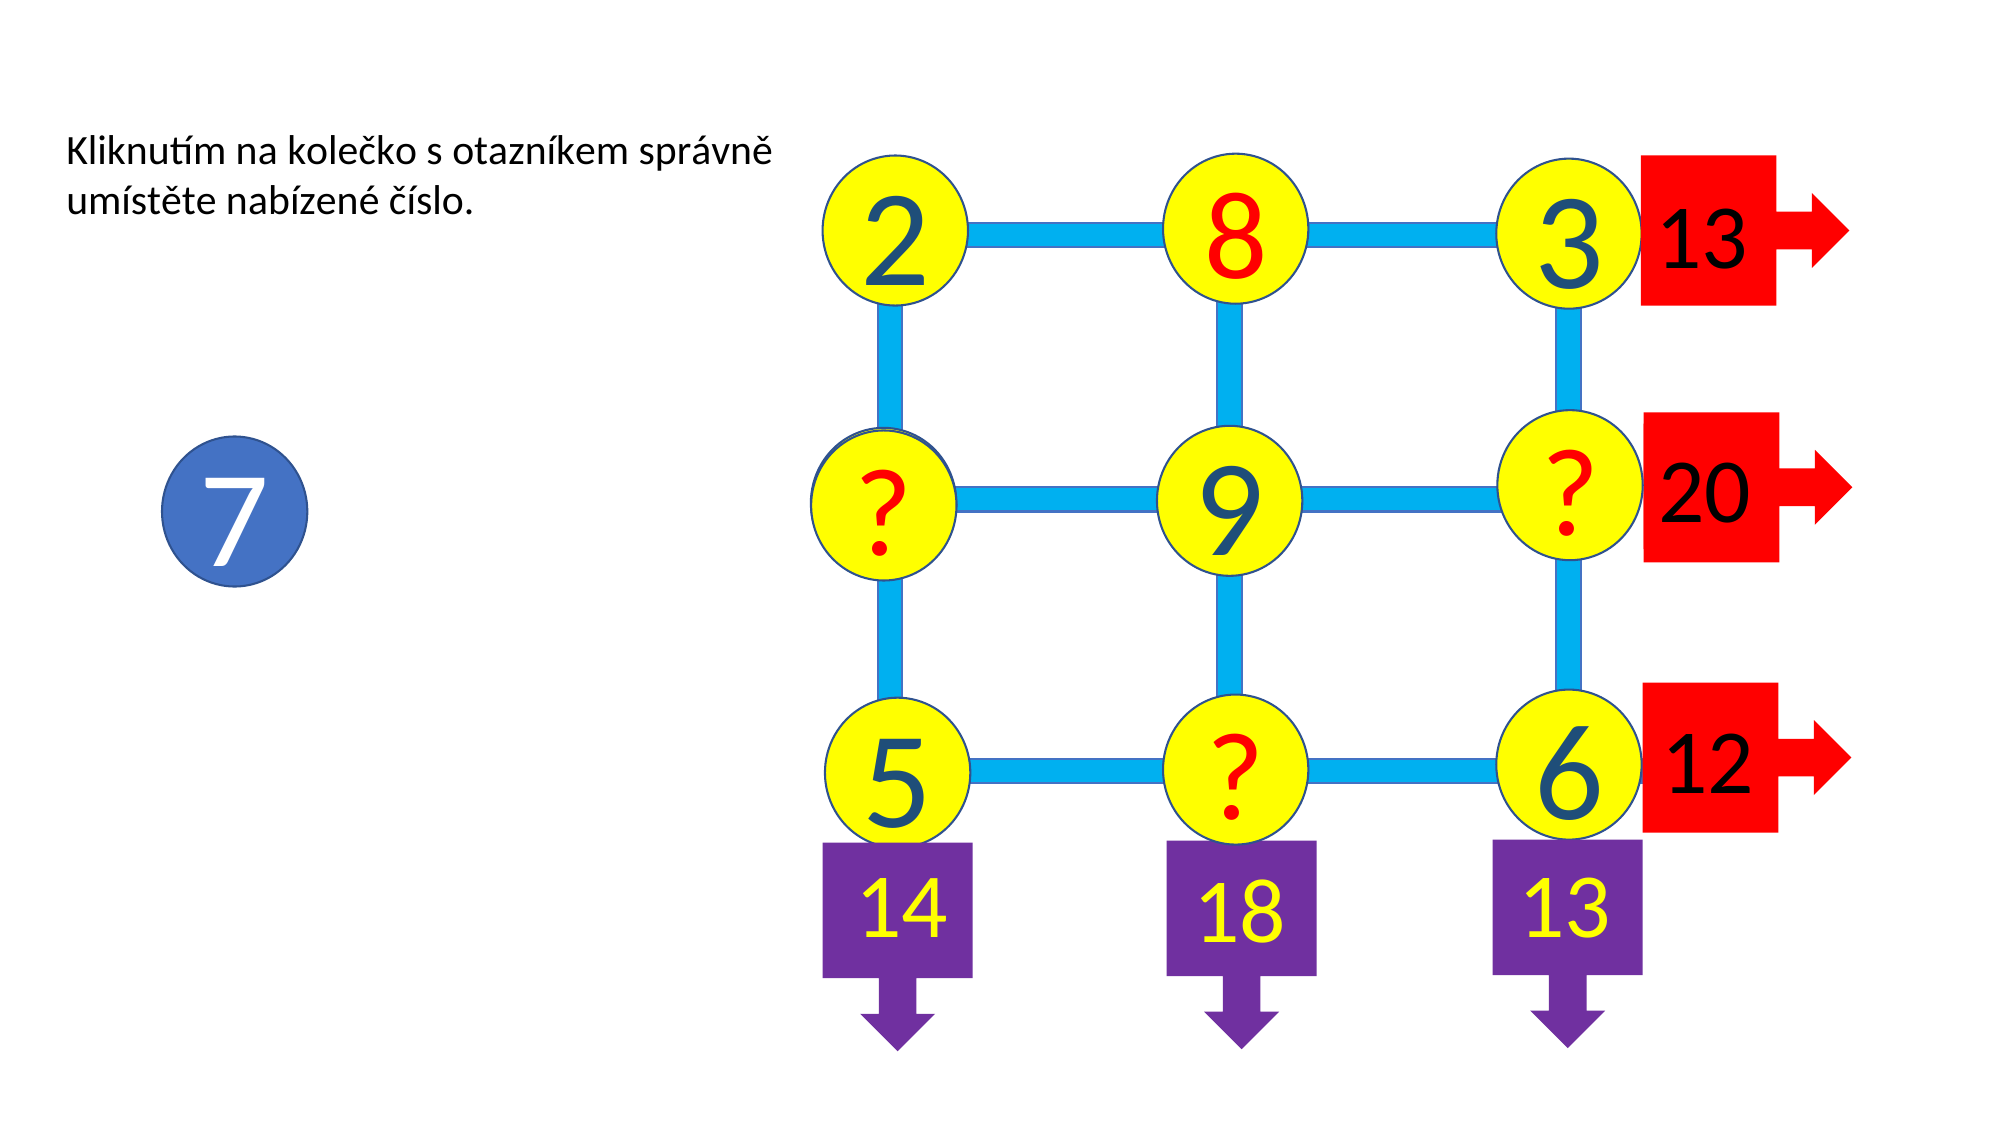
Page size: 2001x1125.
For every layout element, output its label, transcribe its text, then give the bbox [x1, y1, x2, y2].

text_box [1556, 308, 1581, 411]
text_box [1216, 575, 1242, 697]
text_box 5 [824, 697, 971, 837]
text_box [1302, 487, 1501, 512]
text_box [1640, 155, 1850, 306]
text_box [1492, 839, 1643, 1049]
text_box 3 [1496, 158, 1640, 309]
text_box 12 [1646, 694, 1769, 820]
text_box Kliknutím na kolečko s otazníkem správně umístěte nabízené číslo. [51, 114, 789, 231]
text_box ? [1163, 694, 1309, 845]
text_box 9 [1156, 425, 1303, 576]
text_box [1640, 682, 1852, 833]
text_box [1216, 302, 1242, 426]
text_box [822, 842, 973, 1052]
text_box [1308, 759, 1498, 784]
text_box [1556, 559, 1581, 690]
text_box 8 [1163, 153, 1309, 304]
text_box ? [1497, 410, 1643, 561]
text_box 18 [1178, 842, 1302, 969]
text_box [967, 223, 1165, 248]
text_box 7 [161, 436, 308, 587]
text_box 14 [840, 837, 964, 964]
text_box [877, 304, 903, 430]
text_box [877, 579, 903, 700]
text_box ? [811, 430, 957, 581]
text_box [955, 487, 1158, 512]
text_box [1643, 412, 1853, 563]
text_box 2 [822, 155, 968, 306]
text_box 13 [1503, 837, 1627, 964]
text_box [970, 759, 1164, 784]
text_box [1307, 223, 1497, 248]
text_box 20 [1643, 423, 1767, 550]
text_box 6 [1496, 689, 1642, 837]
text_box 7 [813, 427, 952, 484]
text_box 13 [1640, 169, 1764, 295]
text_box [1166, 840, 1317, 1050]
